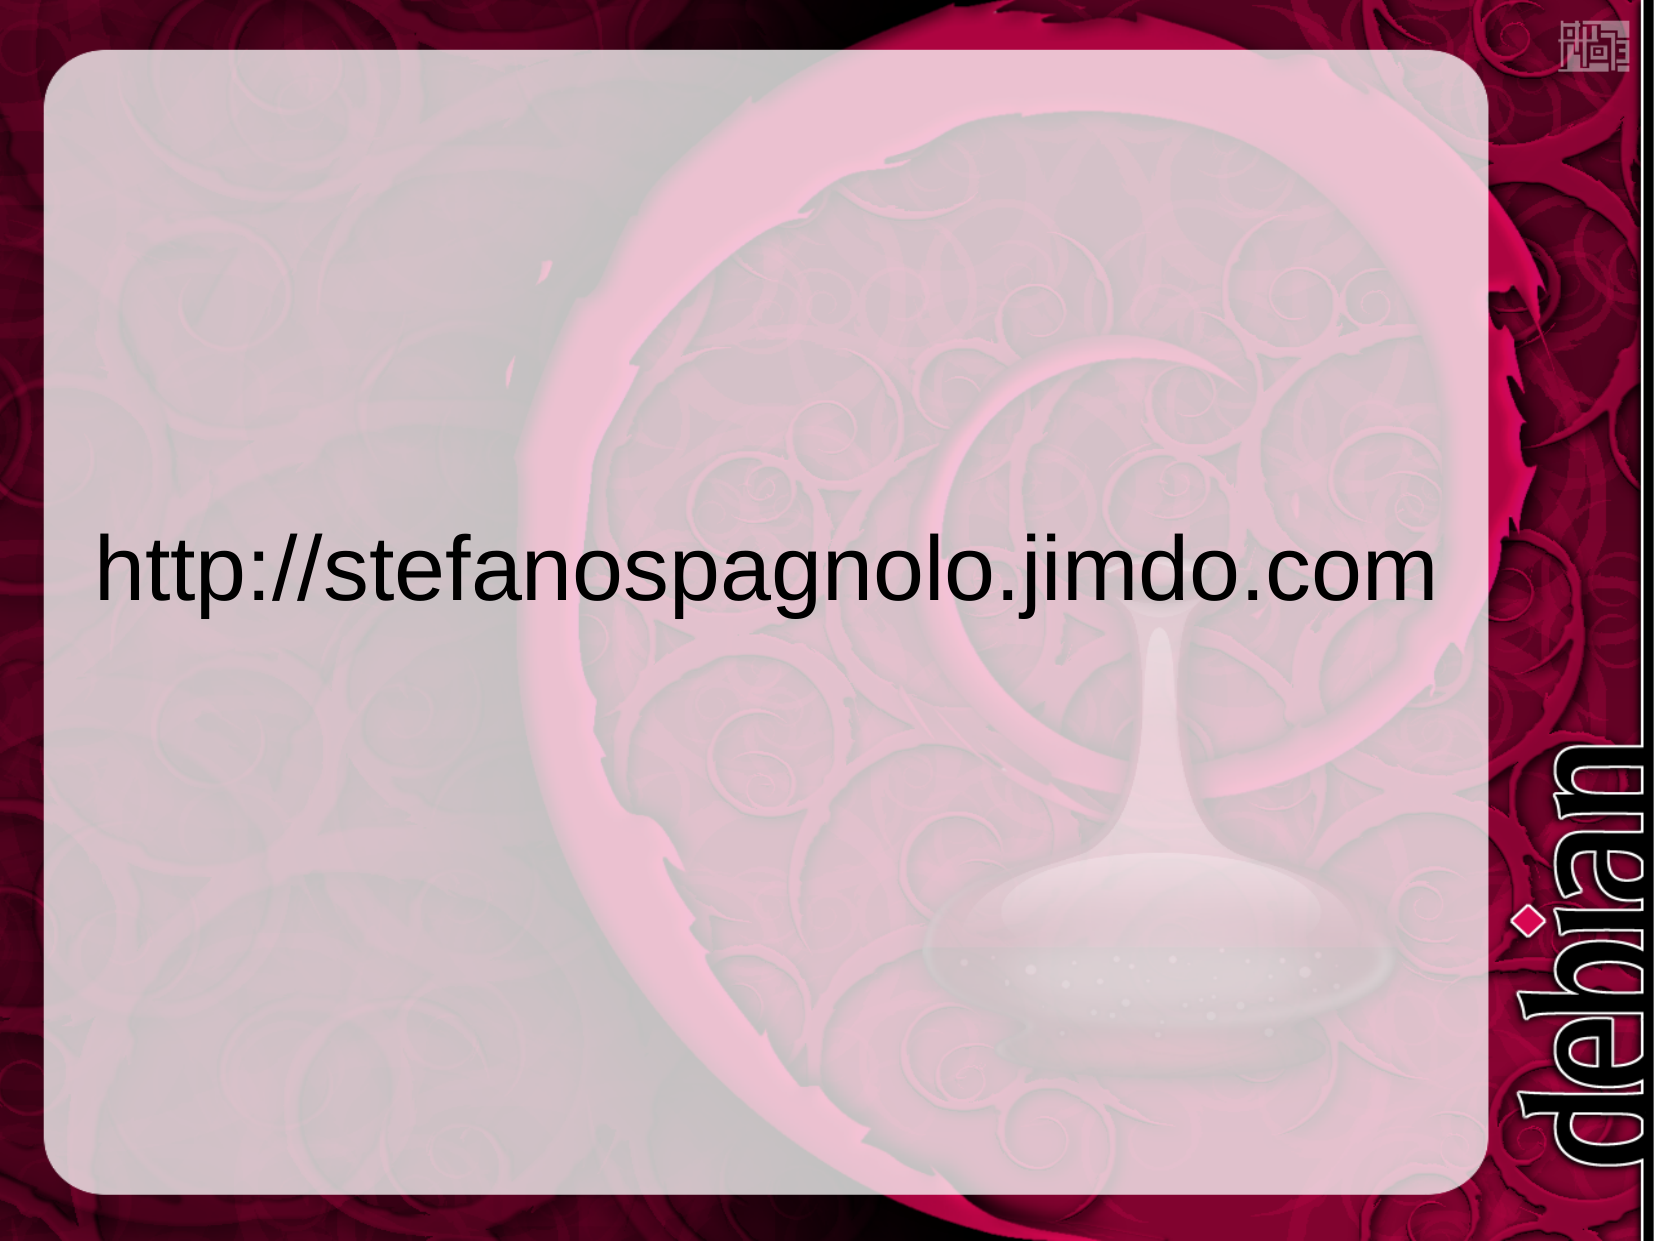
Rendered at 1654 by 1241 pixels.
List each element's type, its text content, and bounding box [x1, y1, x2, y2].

title http://stefanospagnolo.jimdo.com [59, 472, 1477, 665]
picture [0, 0, 1654, 1241]
